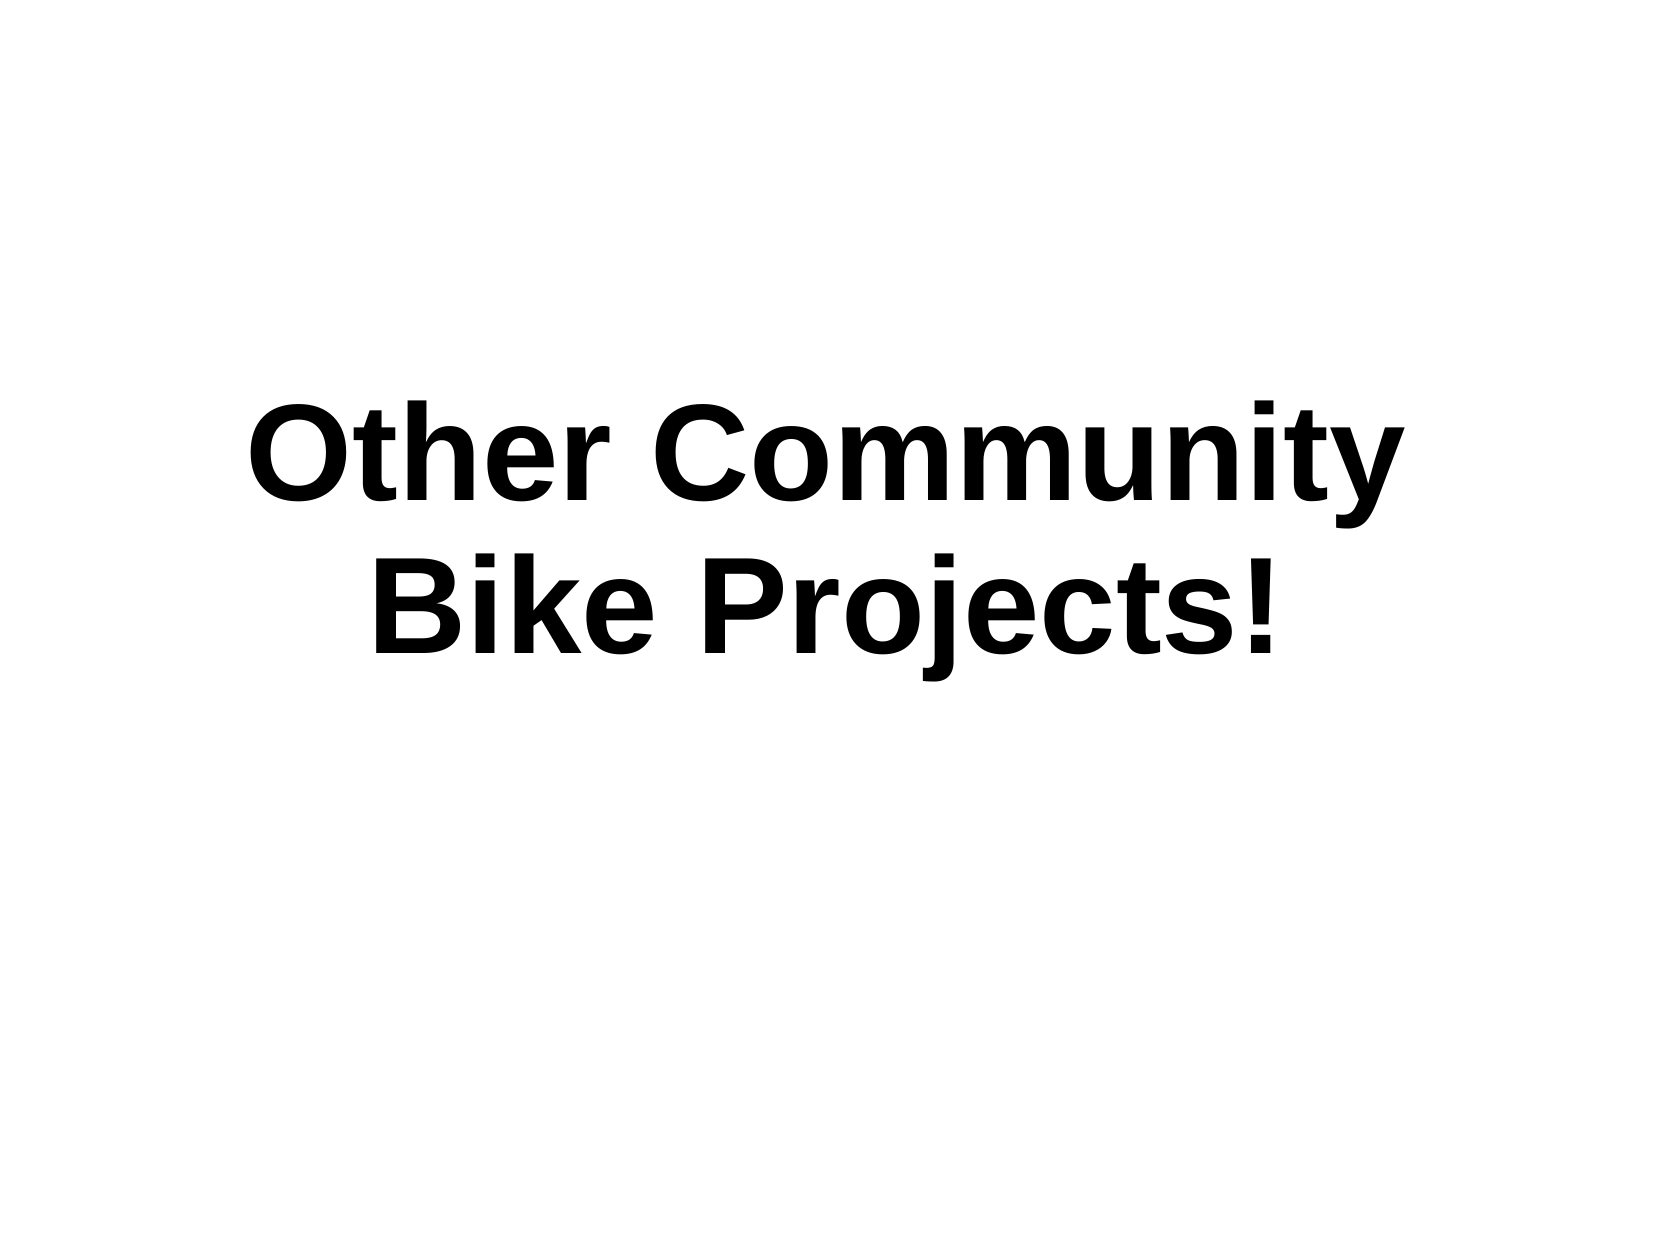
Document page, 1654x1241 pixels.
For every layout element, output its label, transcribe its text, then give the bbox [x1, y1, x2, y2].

subtitle Other Community Bike Projects! [82, 49, 1571, 1010]
